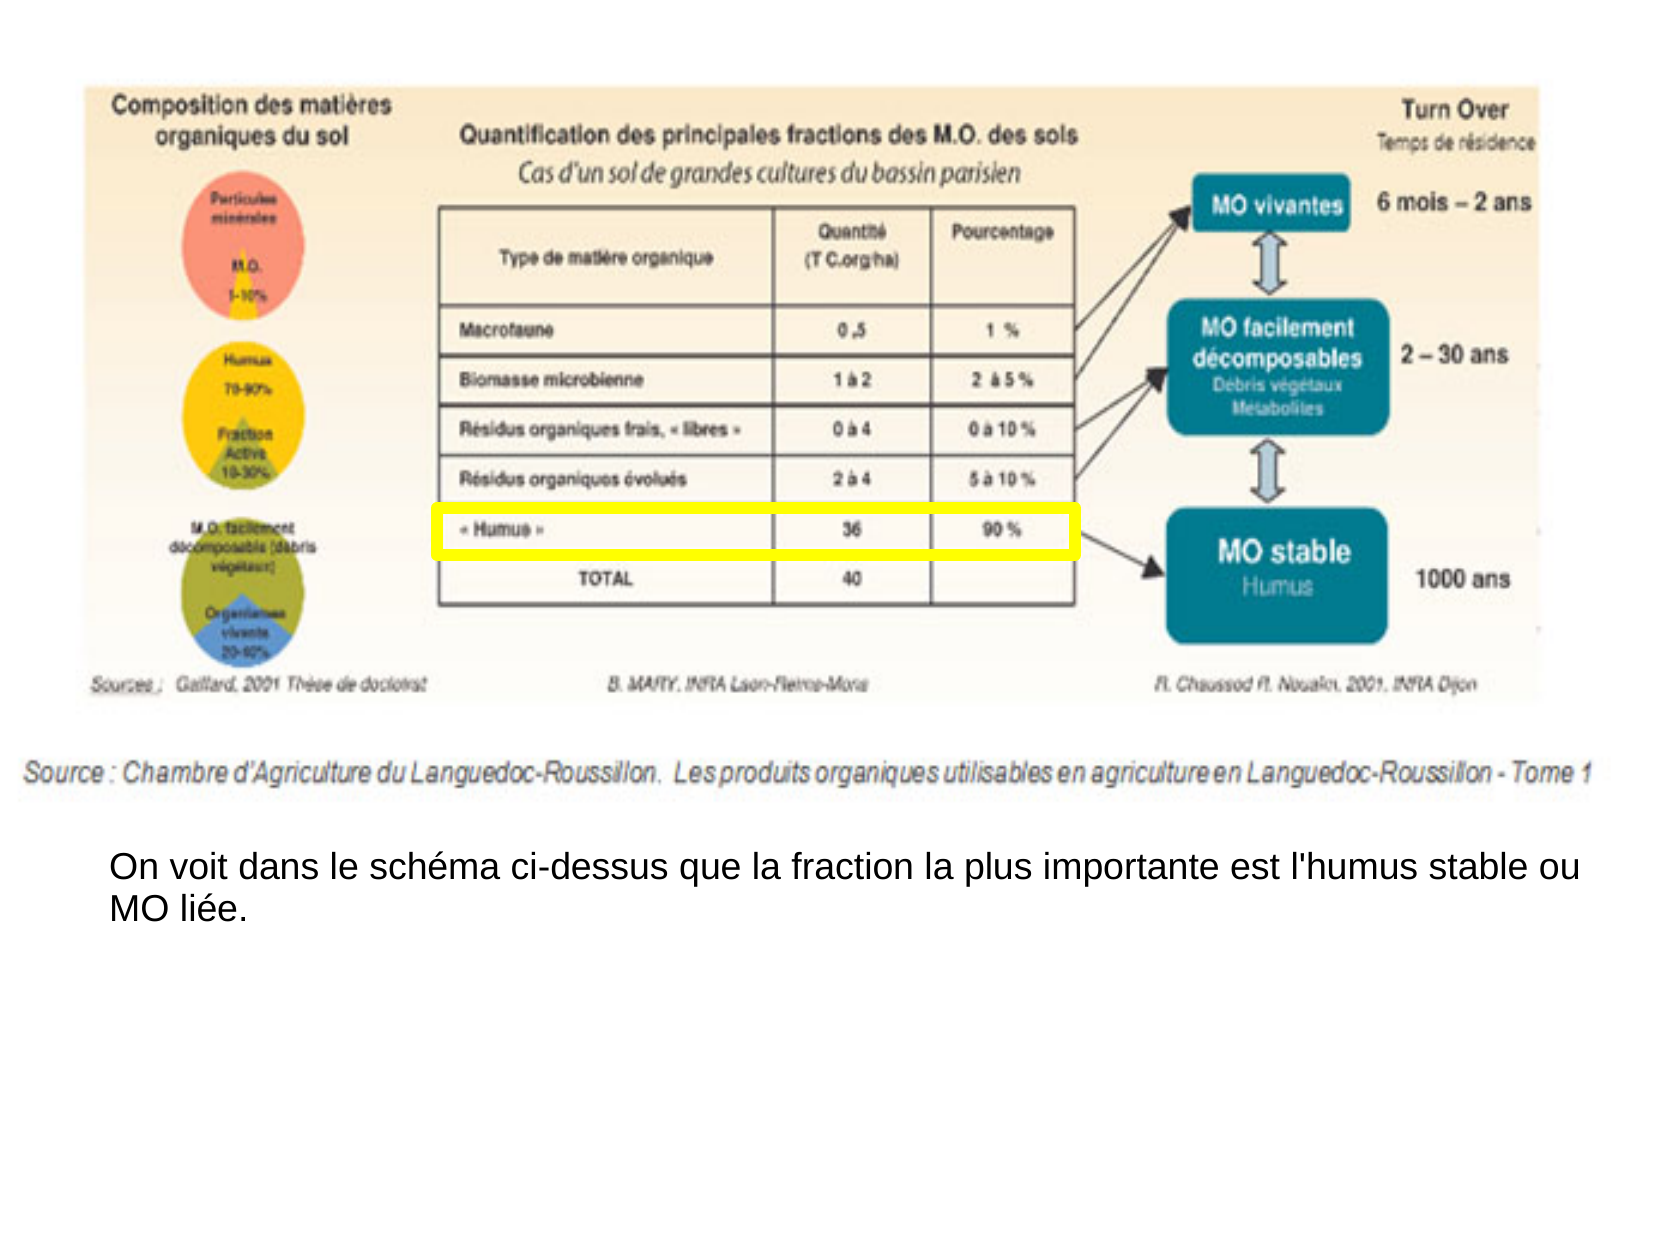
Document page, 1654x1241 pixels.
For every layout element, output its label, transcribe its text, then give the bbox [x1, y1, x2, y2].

text_box On voit dans le schéma ci-dessus que la fraction la plus importante est l'humus stable ou MO liée. [94, 838, 1619, 980]
picture [0, 58, 1630, 827]
